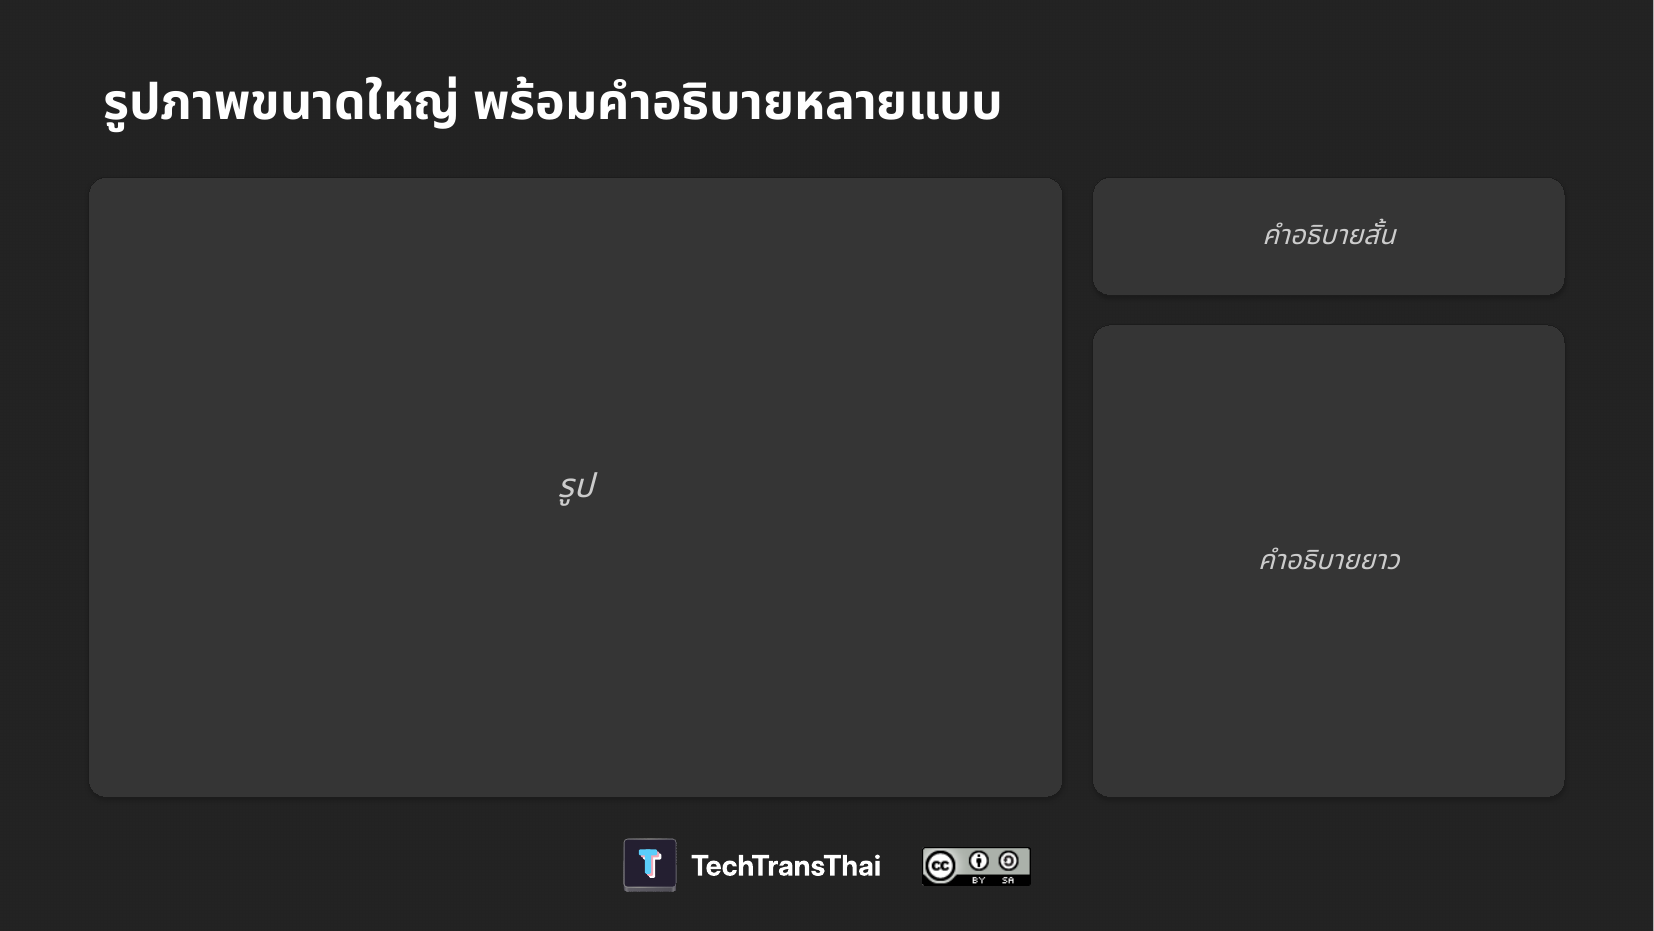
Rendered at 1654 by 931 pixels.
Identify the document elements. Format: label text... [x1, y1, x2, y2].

text_box รูป [88, 177, 1063, 798]
text_box คำอธิบายยาว [1092, 324, 1566, 798]
text_box คำอธิบายสั้น [1092, 177, 1566, 296]
text_box รูปภาพขนาดใหญ่ พร้อมคำอธิบายหลายแบบ [88, 59, 1565, 178]
picture [0, 0, 1654, 931]
